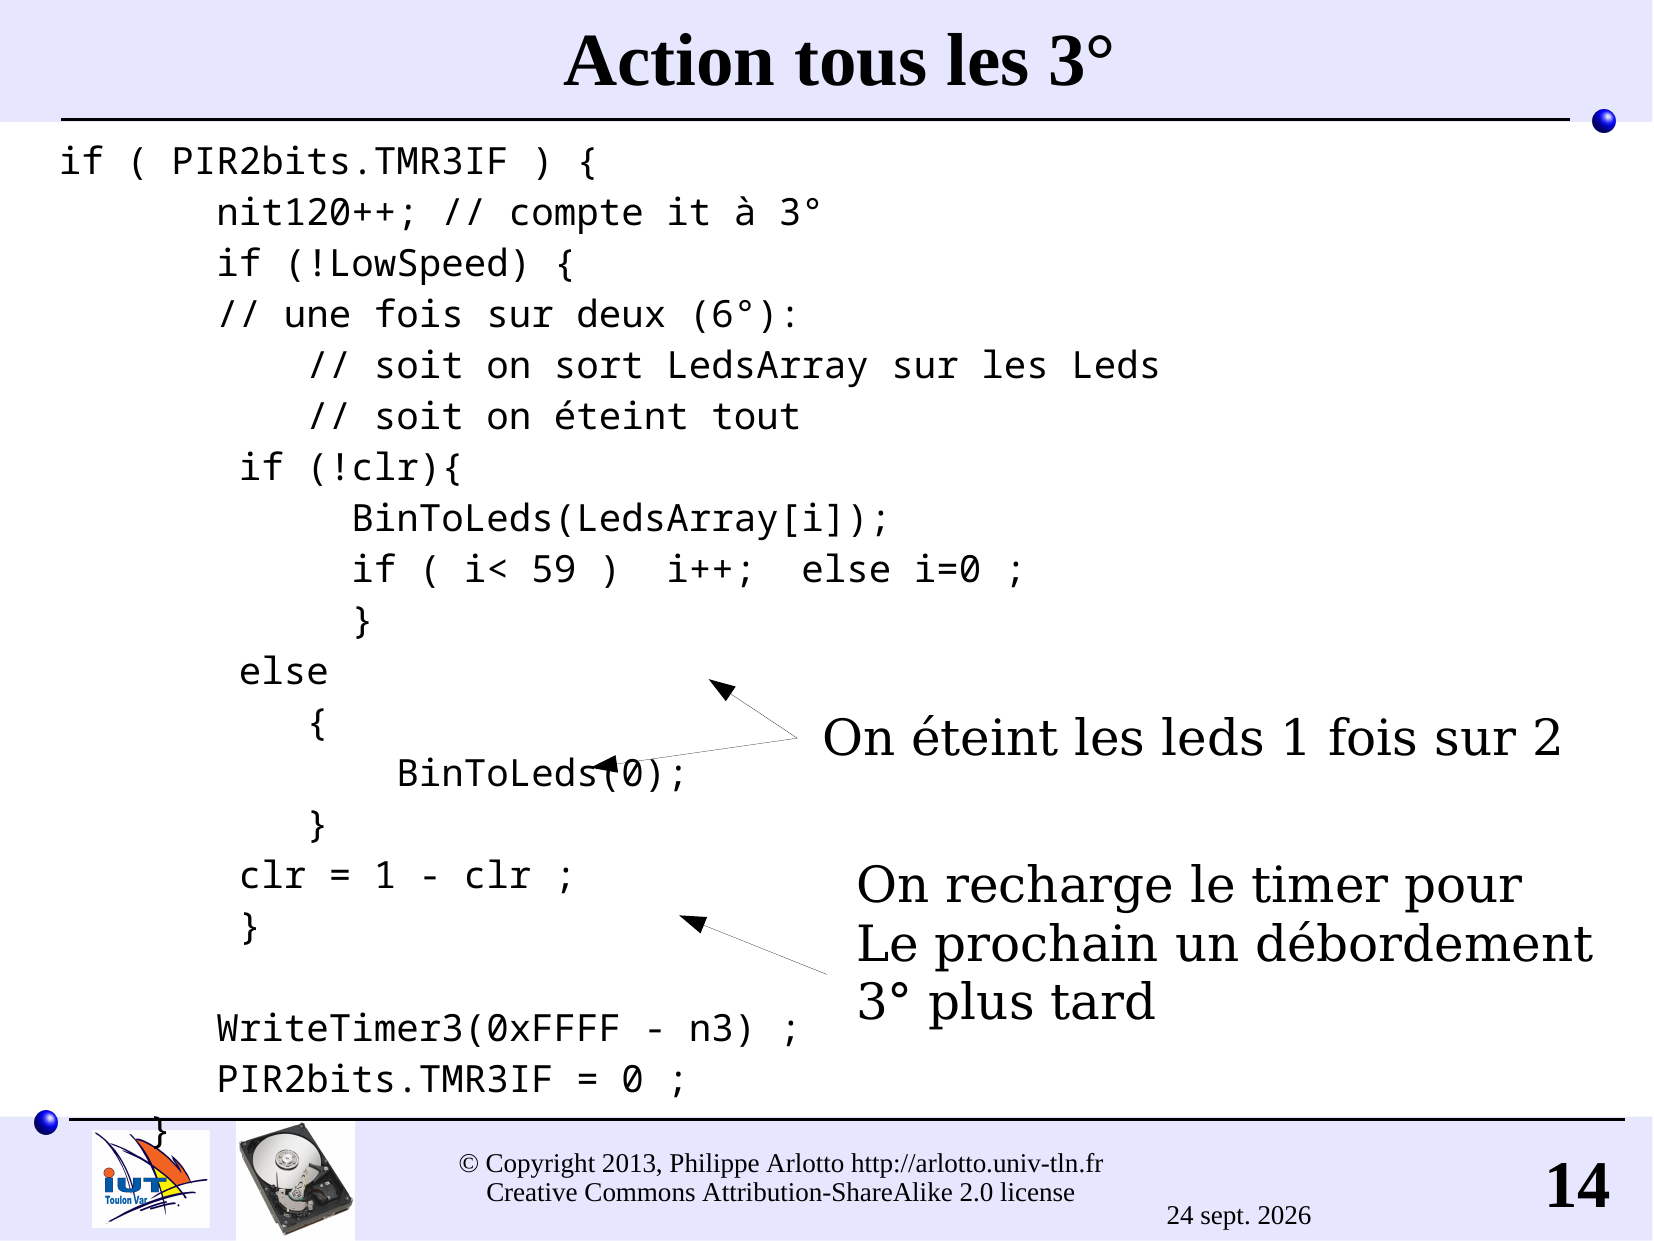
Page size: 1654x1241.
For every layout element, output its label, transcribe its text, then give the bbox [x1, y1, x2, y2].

picture [236, 1121, 355, 1241]
text_box On recharge le timer pour Le prochain un débordement 3° plus tard [856, 856, 1595, 1032]
title Action tous les 3° [95, 11, 1585, 110]
text_box if ( PIR2bits.TMR3IF ) { nit120++; // compte it à 3° if (!LowSpeed) { // une fois sur deux (6°): // soit on sort LedsArray sur les Leds // soit on éteint tout if (!clr){ BinToLeds(LedsArray[i]); if ( i< 59 ) i++; else i=0 ; } else { BinToLeds(0); } clr = 1 - clr ; } WriteTimer3(0xFFFF - n3) ; PIR2bits.TMR3IF = 0 ; } [59, 134, 1653, 1006]
text_box On éteint les leds 1 fois sur 2 [822, 709, 1565, 768]
